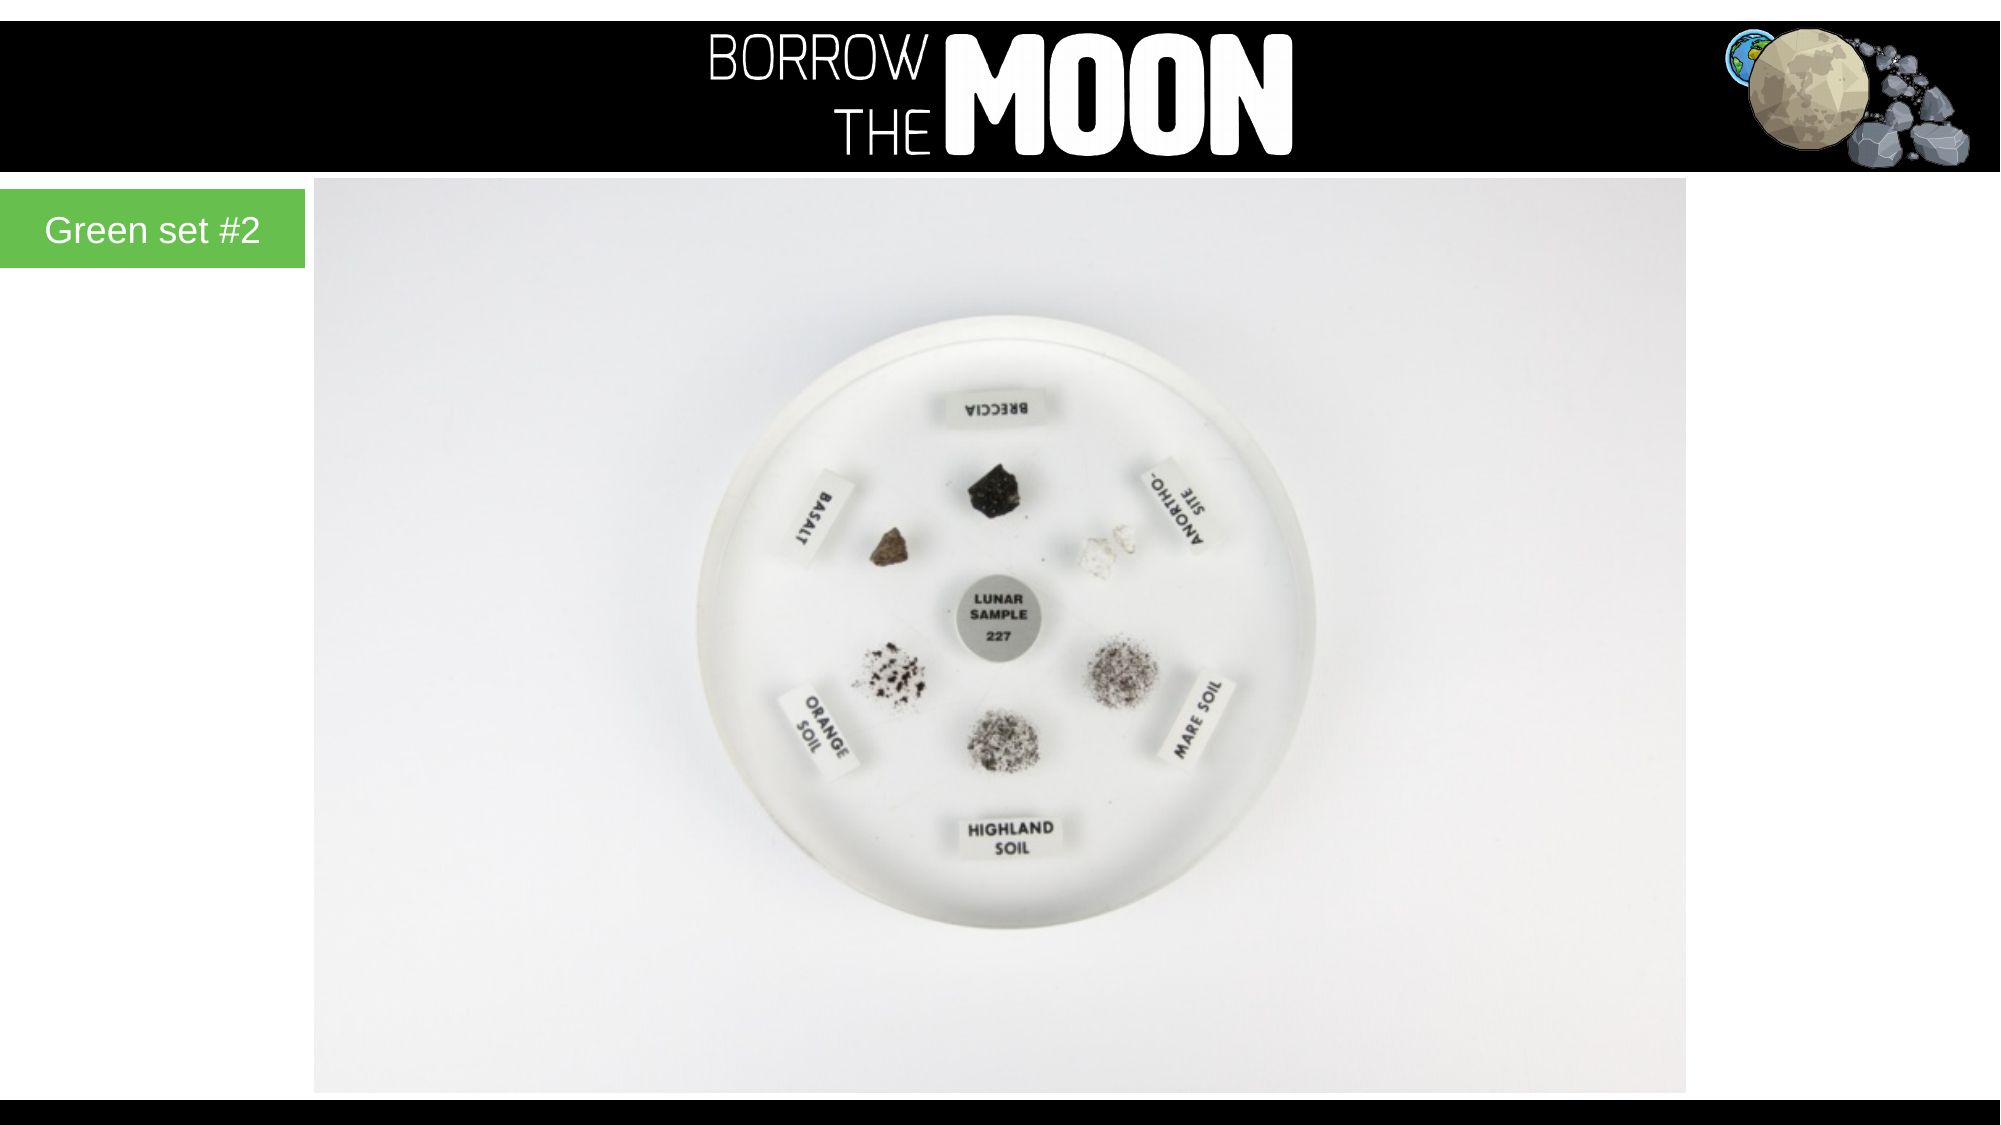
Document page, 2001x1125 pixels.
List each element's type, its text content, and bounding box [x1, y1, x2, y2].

text_box Green set #2 [0, 189, 305, 268]
picture [314, 178, 1686, 1093]
